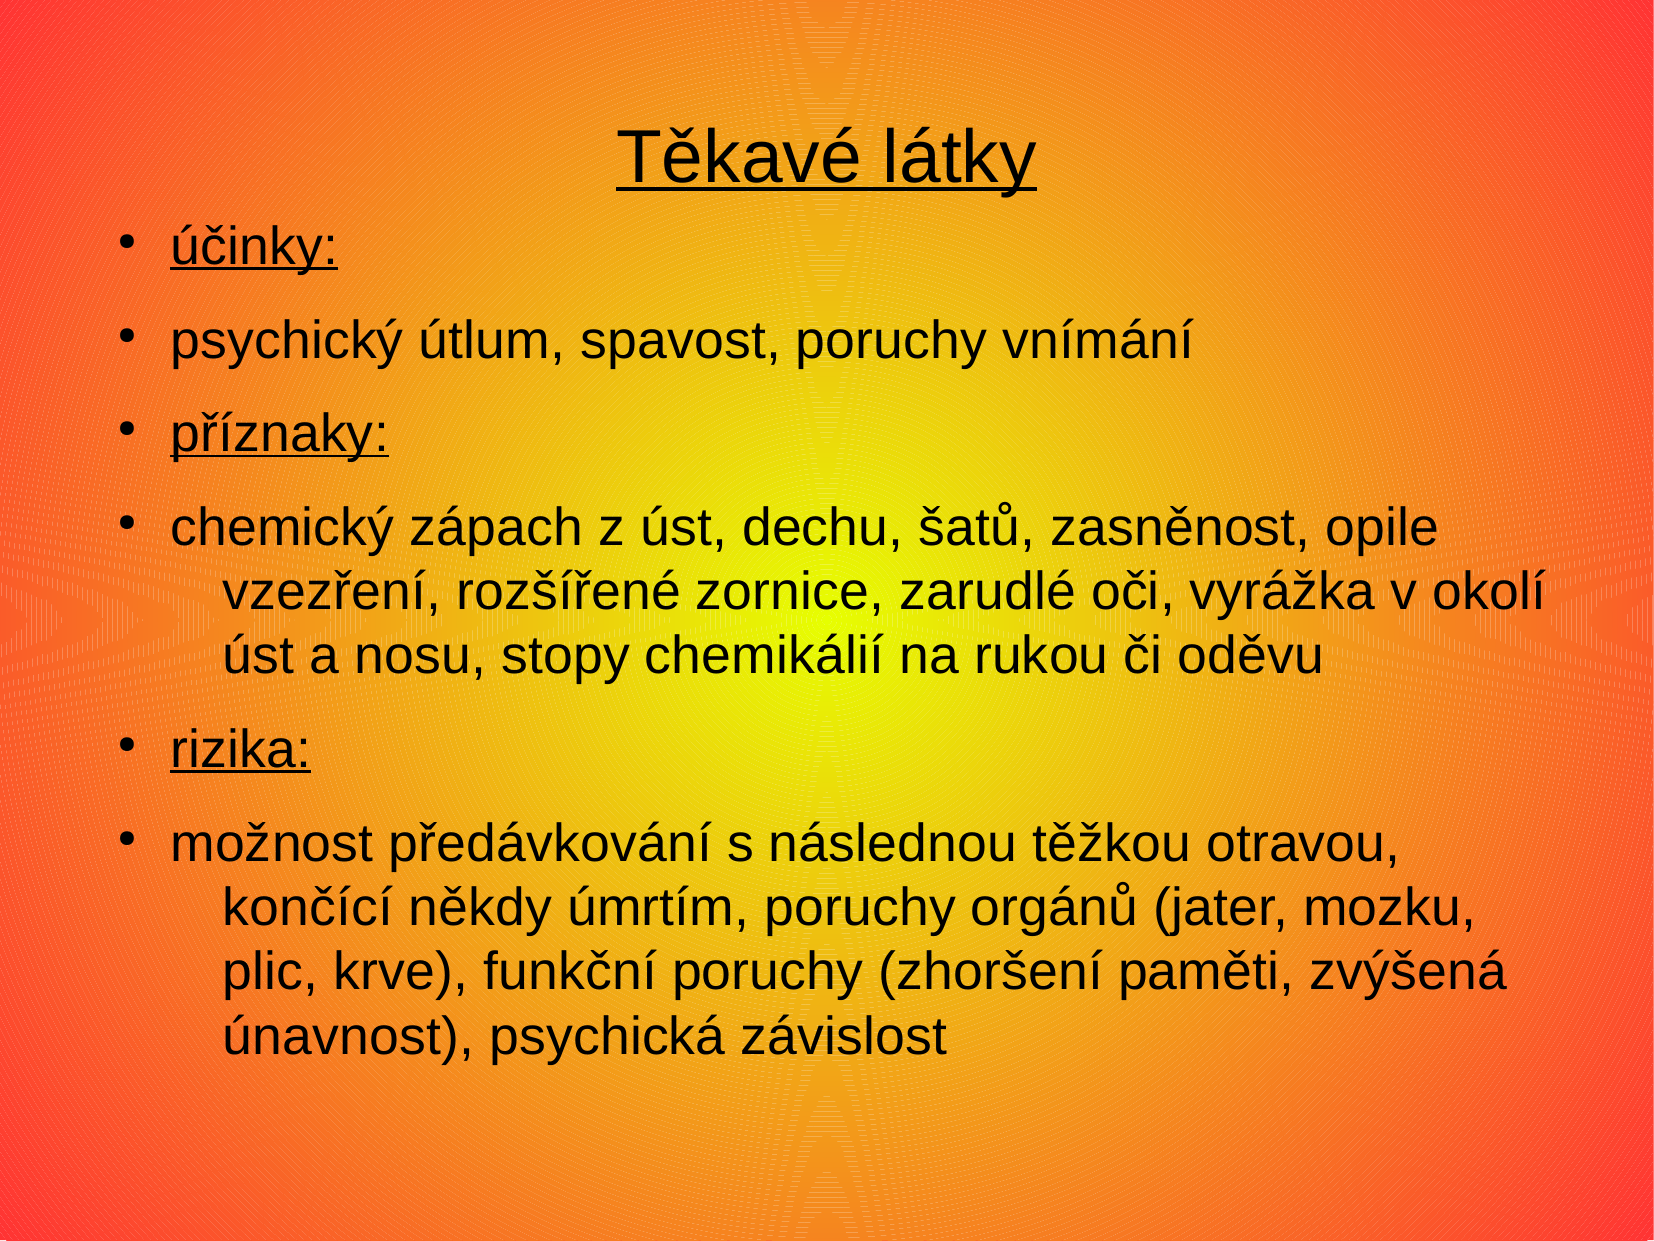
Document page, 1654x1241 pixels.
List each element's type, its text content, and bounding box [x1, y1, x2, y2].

title Těkavé látky [82, 49, 1571, 210]
list účinky: psychický útlum, spavost, poruchy vnímání příznaky: chemický zápach z úst, dechu, šatů, zasněnost, opile vzezření, rozšířené zornice, zarudlé oči, vyrážka v okolí úst a nosu, stopy chemikálií na rukou či oděvu rizika: možnost předávkování s následnou těžkou otravou, končící někdy úmrtím, poruchy orgánů (jater, mozku, plic, krve), funkční poruchy (zhoršení paměti, zvýšená únavnost), psychická závislost [82, 210, 1571, 1025]
